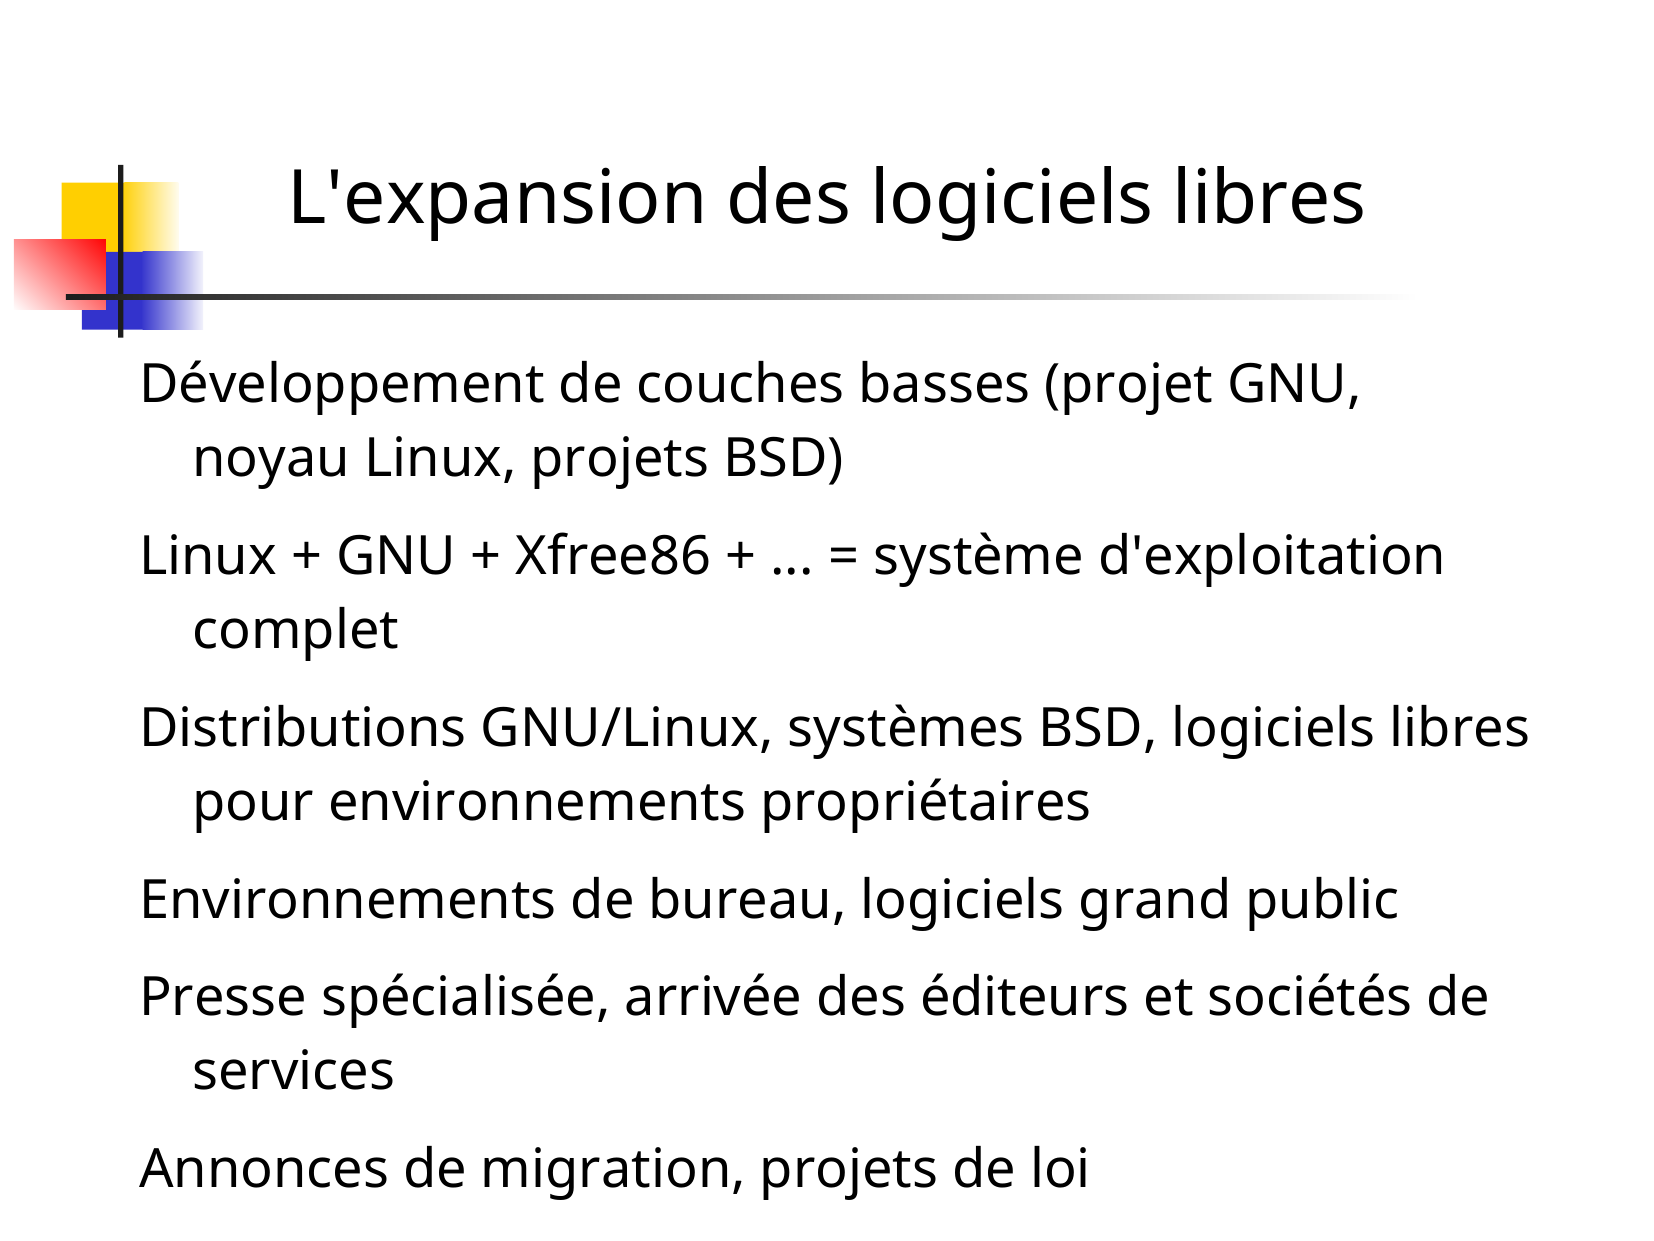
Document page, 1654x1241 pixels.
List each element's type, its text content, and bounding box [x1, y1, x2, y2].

title L'expansion des logiciels libres [121, 83, 1534, 307]
list Développement de couches basses (projet GNU, noyau Linux, projets BSD) Linux + GNU + Xfree86 + ... = système d'exploitation complet Distributions GNU/Linux, systèmes BSD, logiciels libres pour environnements propriétaires Environnements de bureau, logiciels grand public Presse spécialisée, arrivée des éditeurs et sociétés de services Annonces de migration, projets de loi [121, 344, 1534, 1191]
